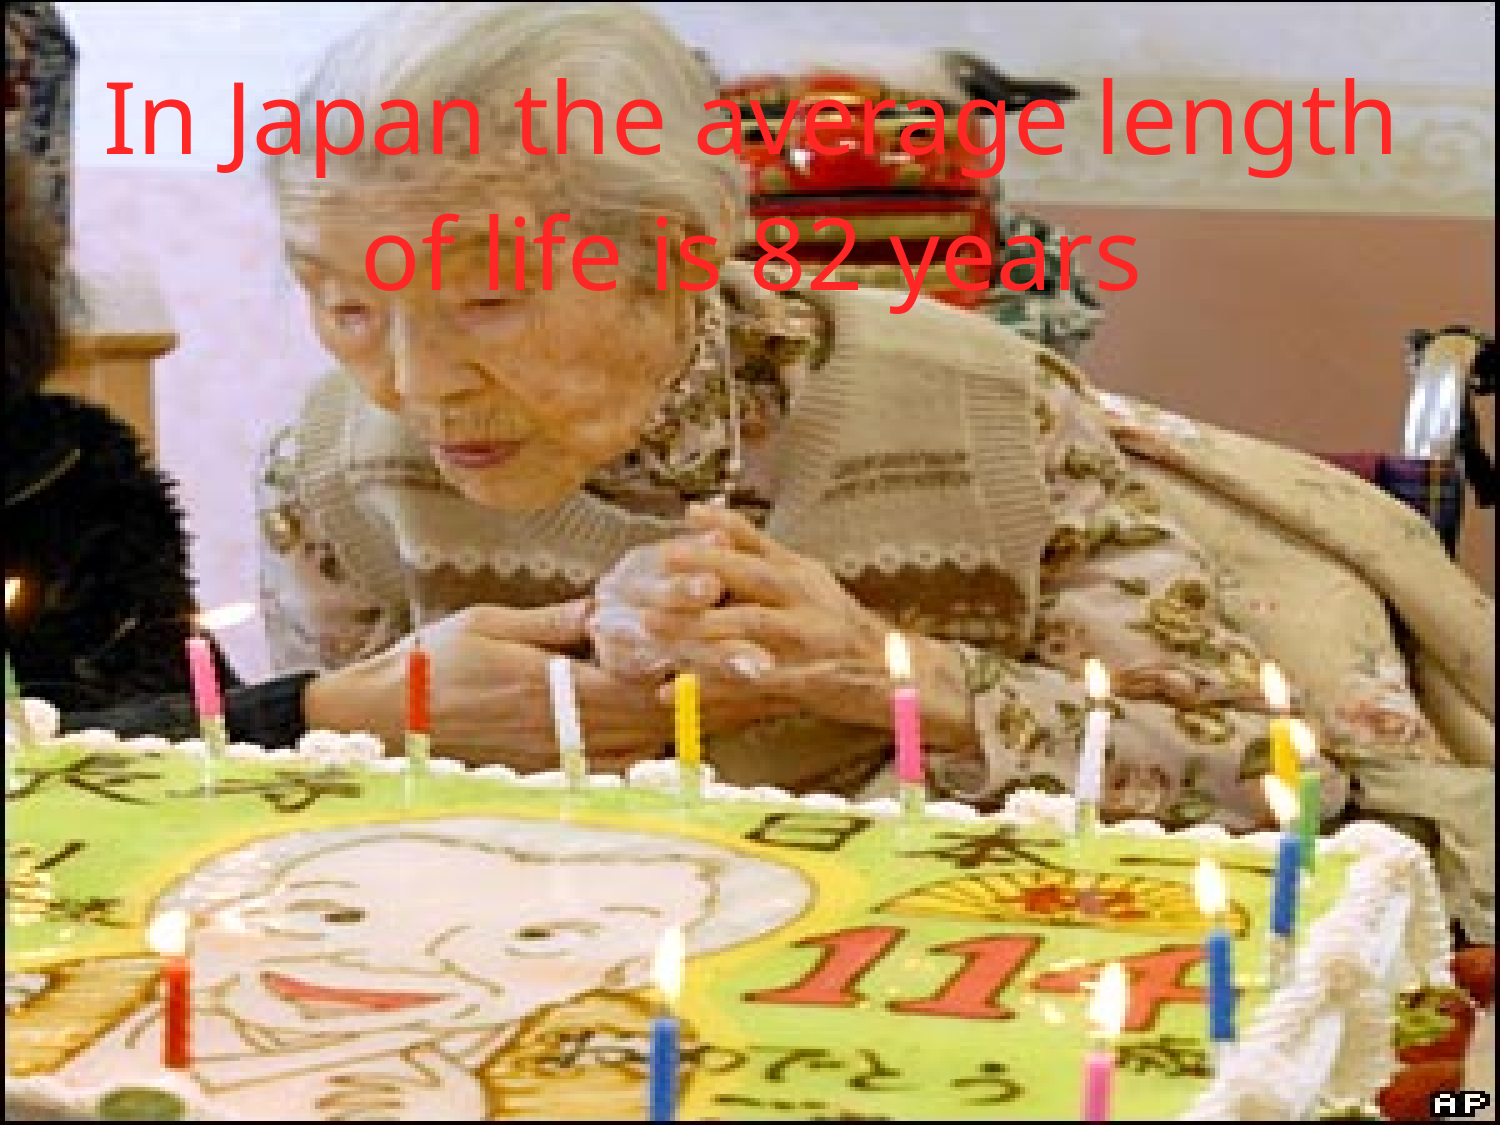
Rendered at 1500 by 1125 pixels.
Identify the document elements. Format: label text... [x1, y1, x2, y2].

picture [0, 0, 1500, 1125]
title In Japan the average length of life is 82 years [76, 90, 1427, 278]
